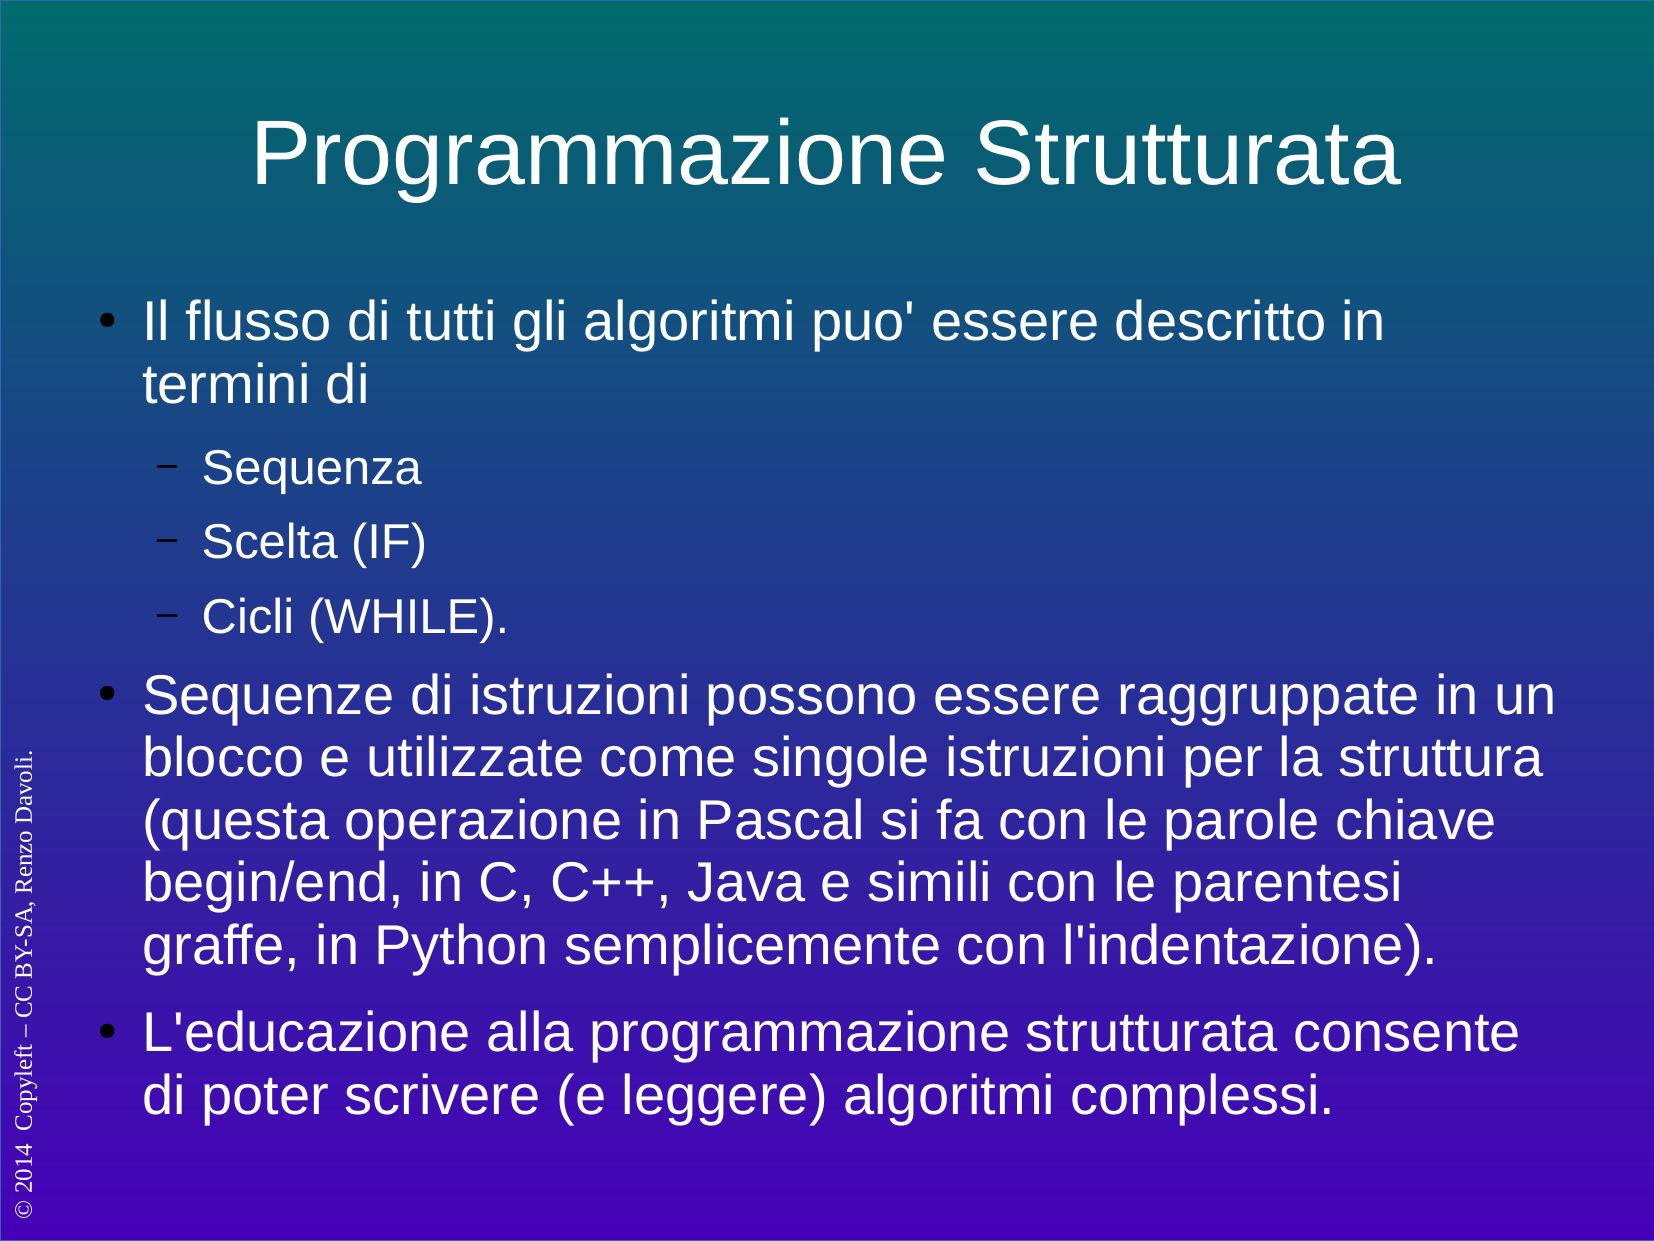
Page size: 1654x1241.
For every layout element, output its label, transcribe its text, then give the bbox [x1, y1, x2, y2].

title Programmazione Strutturata [82, 49, 1571, 257]
list Il flusso di tutti gli algoritmi puo' essere descritto in termini di Sequenza Scelta (IF) Cicli (WHILE). Sequenze di istruzioni possono essere raggruppate in un blocco e utilizzate come singole istruzioni per la struttura (questa operazione in Pascal si fa con le parole chiave begin/end, in C, C++, Java e simili con le parentesi graffe, in Python semplicemente con l'indentazione). L'educazione alla programmazione strutturata consente di poter scrivere (e leggere) algoritmi complessi. [82, 290, 1571, 1156]
